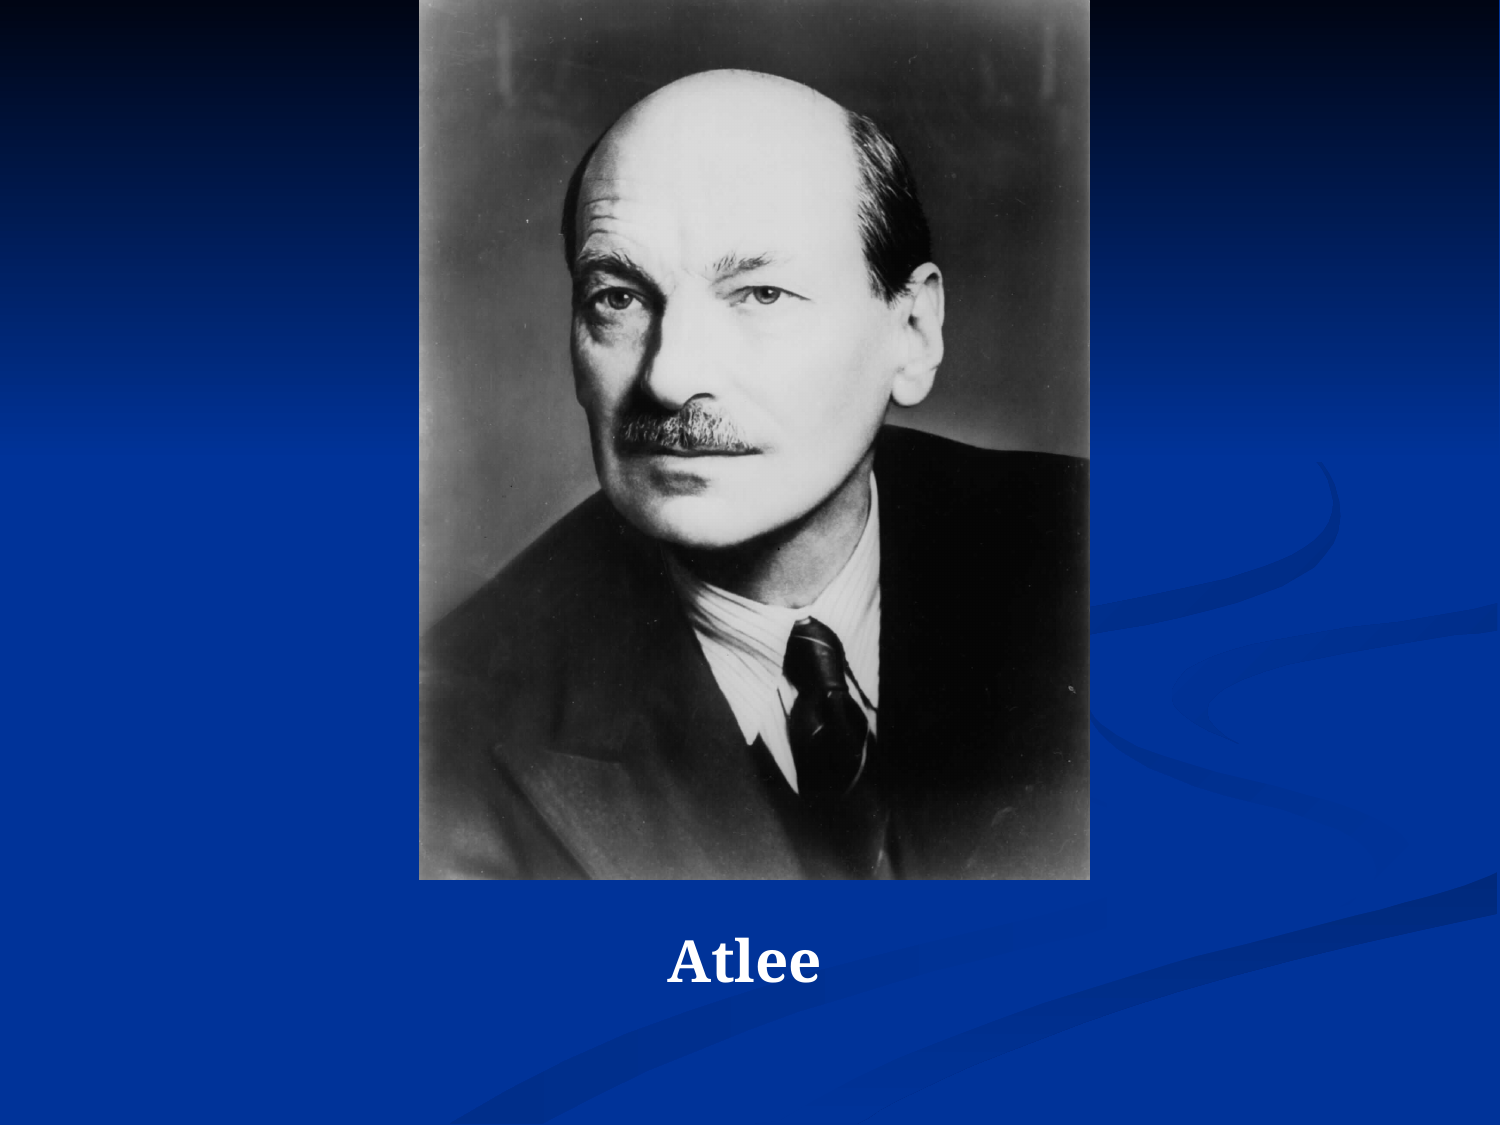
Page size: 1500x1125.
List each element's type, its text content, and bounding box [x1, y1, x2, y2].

text_box Atlee [372, 916, 1118, 1010]
picture [419, 0, 1090, 880]
